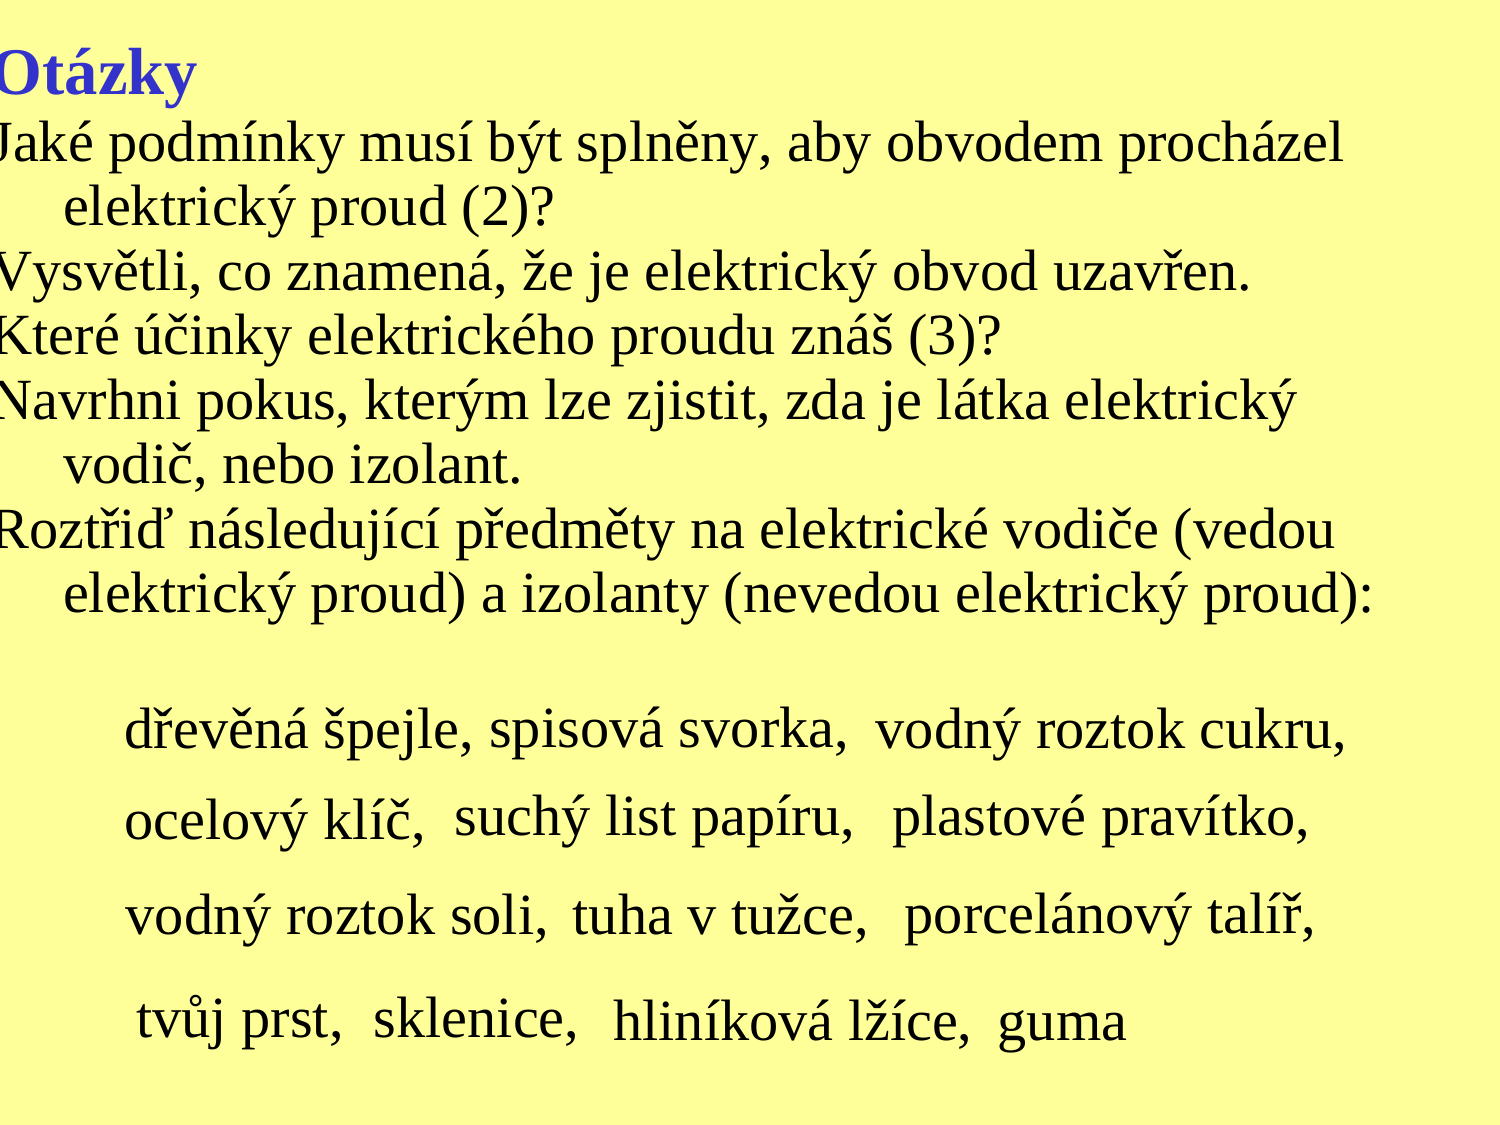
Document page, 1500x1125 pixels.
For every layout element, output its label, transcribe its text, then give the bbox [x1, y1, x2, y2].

text_box vodný roztok soli, [110, 874, 558, 955]
text_box ocelový klíč, [109, 779, 441, 860]
text_box sklenice, [358, 977, 595, 1058]
text_box hliníková lžíce, [598, 980, 982, 1061]
text_box tvůj prst, [121, 977, 358, 1058]
text_box plastové pravítko, [877, 775, 1326, 856]
text_box dřevěná špejle, [110, 689, 490, 770]
text_box suchý list papíru, [440, 775, 877, 856]
text_box guma [982, 980, 1143, 1061]
text_box Otázky Jaké podmínky musí být splněny, aby obvodem procházel elektrický proud (2)? Vysvětli, co znamená, že je elektrický obvod uzavřen. Které účinky elektrického proudu znáš (3)? Navrhni pokus, kterým lze zjistit, zda je látka elektrický vodič, nebo izolant. Roztřiď následující předměty na elektrické vodiče (vedou elektrický proud) a izolanty (nevedou elektrický proud): [0, 27, 1500, 698]
text_box tuha v tužce, [558, 874, 884, 955]
text_box porcelánový talíř, [890, 874, 1332, 955]
text_box spisová svorka, [474, 687, 865, 769]
text_box vodný roztok cukru, [860, 689, 1363, 770]
